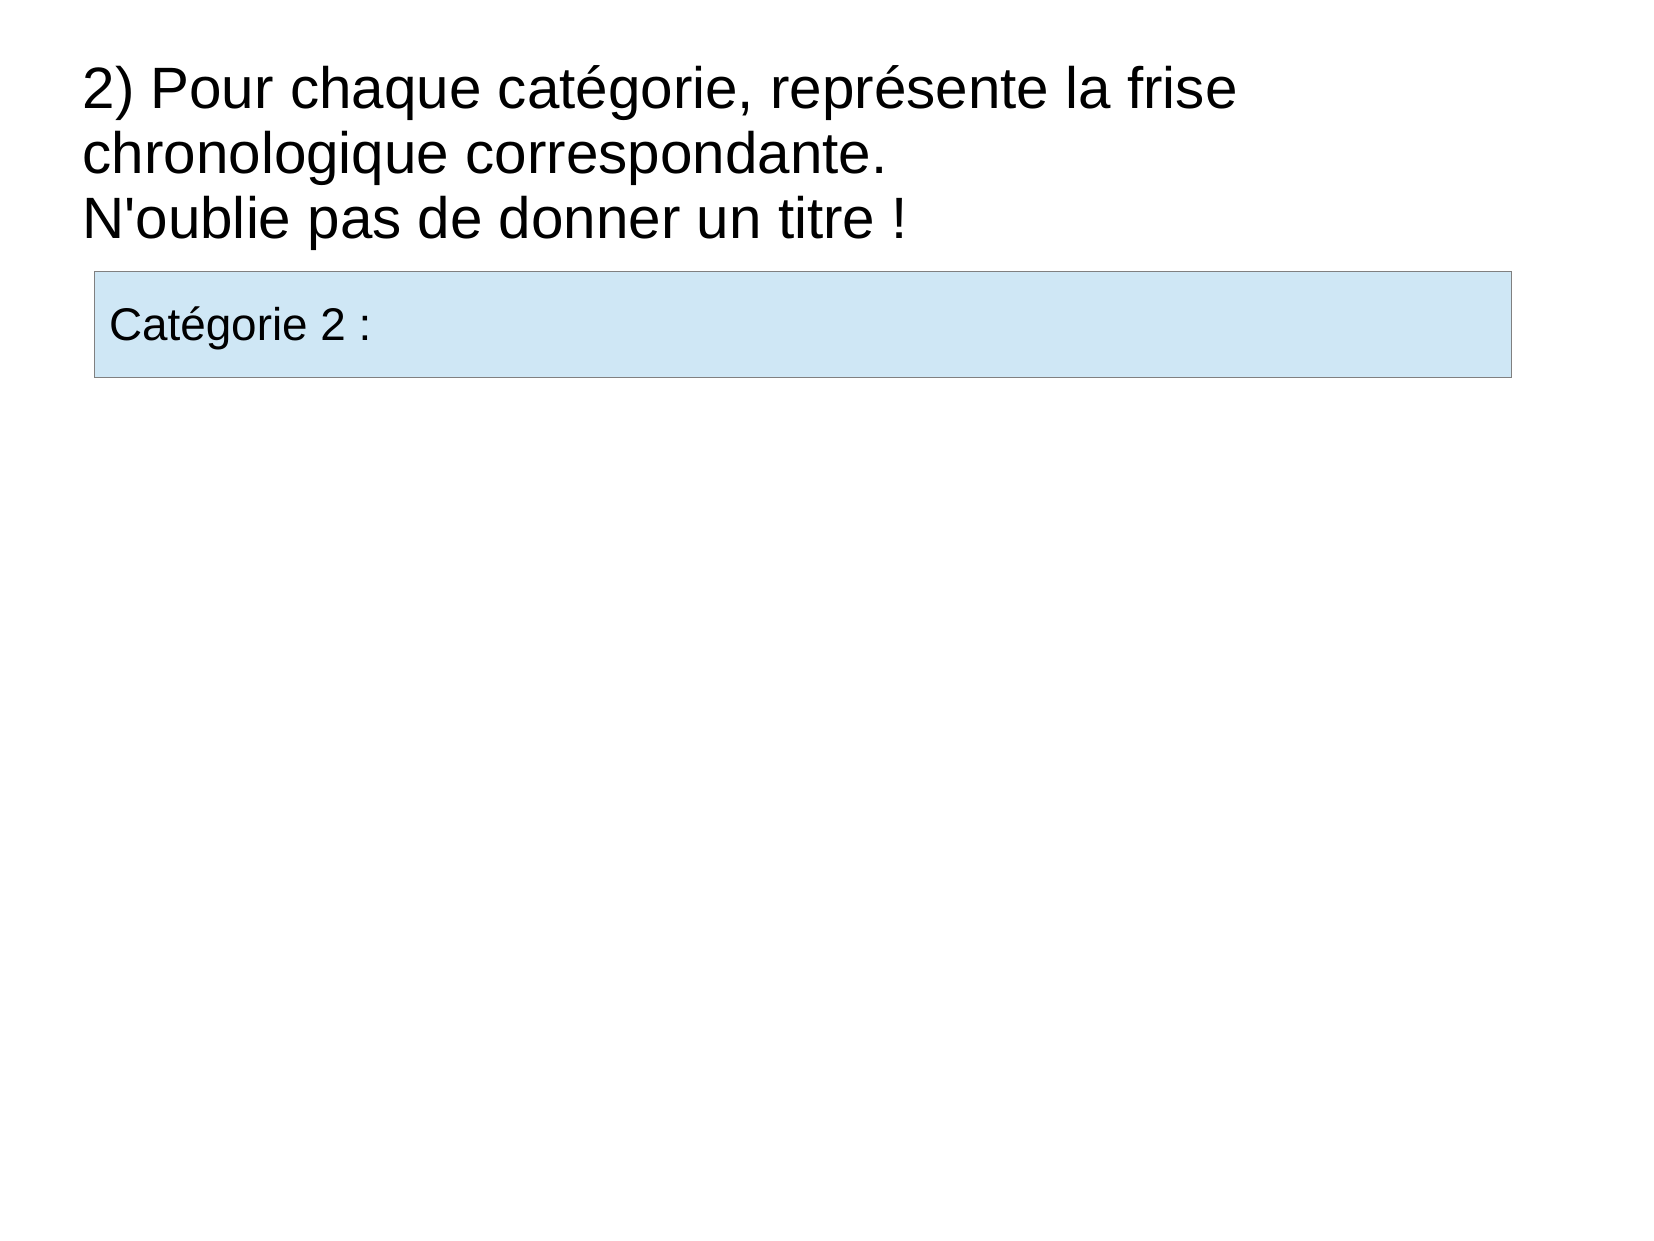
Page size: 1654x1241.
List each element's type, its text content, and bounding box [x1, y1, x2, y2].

title 2) Pour chaque catégorie, représente la frise chronologique correspondante. N'oublie pas de donner un titre ! [82, 49, 1571, 257]
text_box Catégorie 2 : [94, 271, 1512, 378]
